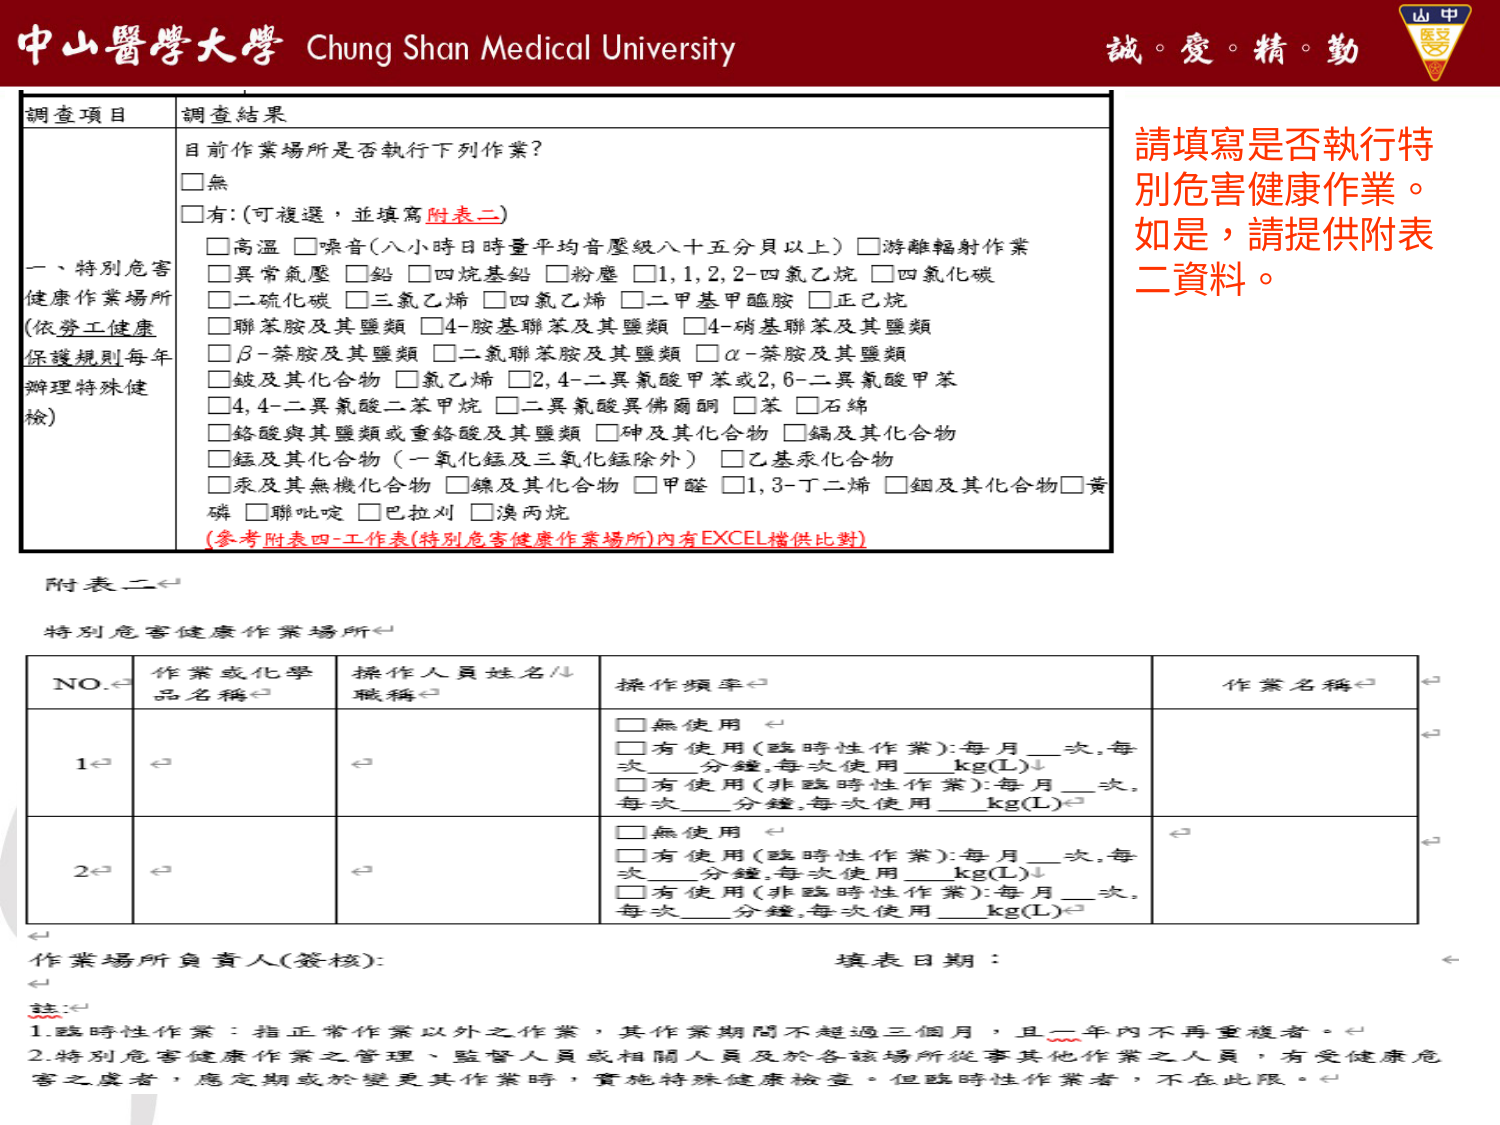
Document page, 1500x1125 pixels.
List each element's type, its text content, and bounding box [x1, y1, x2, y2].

text_box 請填寫是否執行特別危害健康作業。如是，請提供附表二資料。 [1125, 113, 1471, 311]
picture [17, 571, 1459, 1095]
picture [5, 90, 1125, 562]
